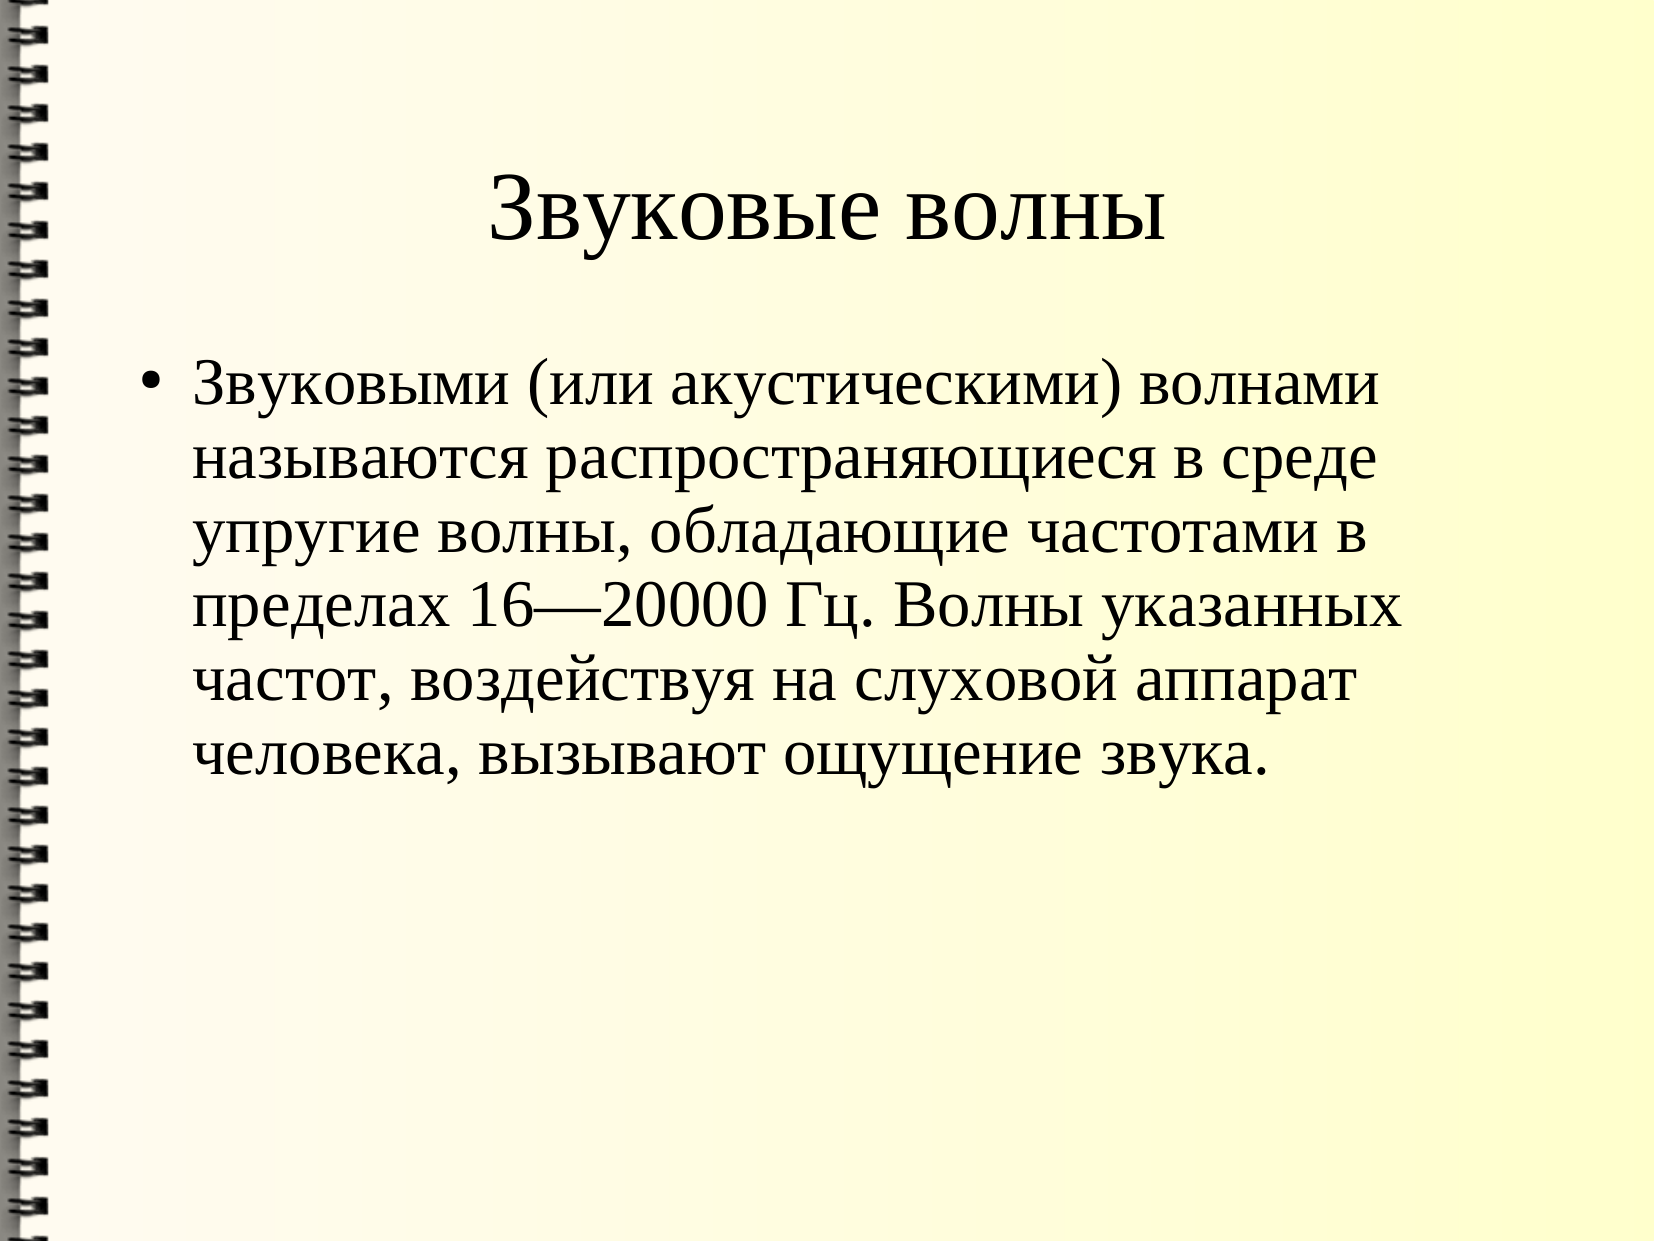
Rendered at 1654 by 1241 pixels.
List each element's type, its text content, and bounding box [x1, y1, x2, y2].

list Звуковыми (или акустическими) волнами называются распространяющиеся в среде упругие волны, обладающие частотами в пределах 16—20000 Гц. Волны указанных частот, воздействуя на слуховой аппарат человека, вызывают ощущение звука. [121, 344, 1534, 1127]
picture [0, 0, 1654, 1241]
title Звуковые волны [121, 102, 1534, 310]
